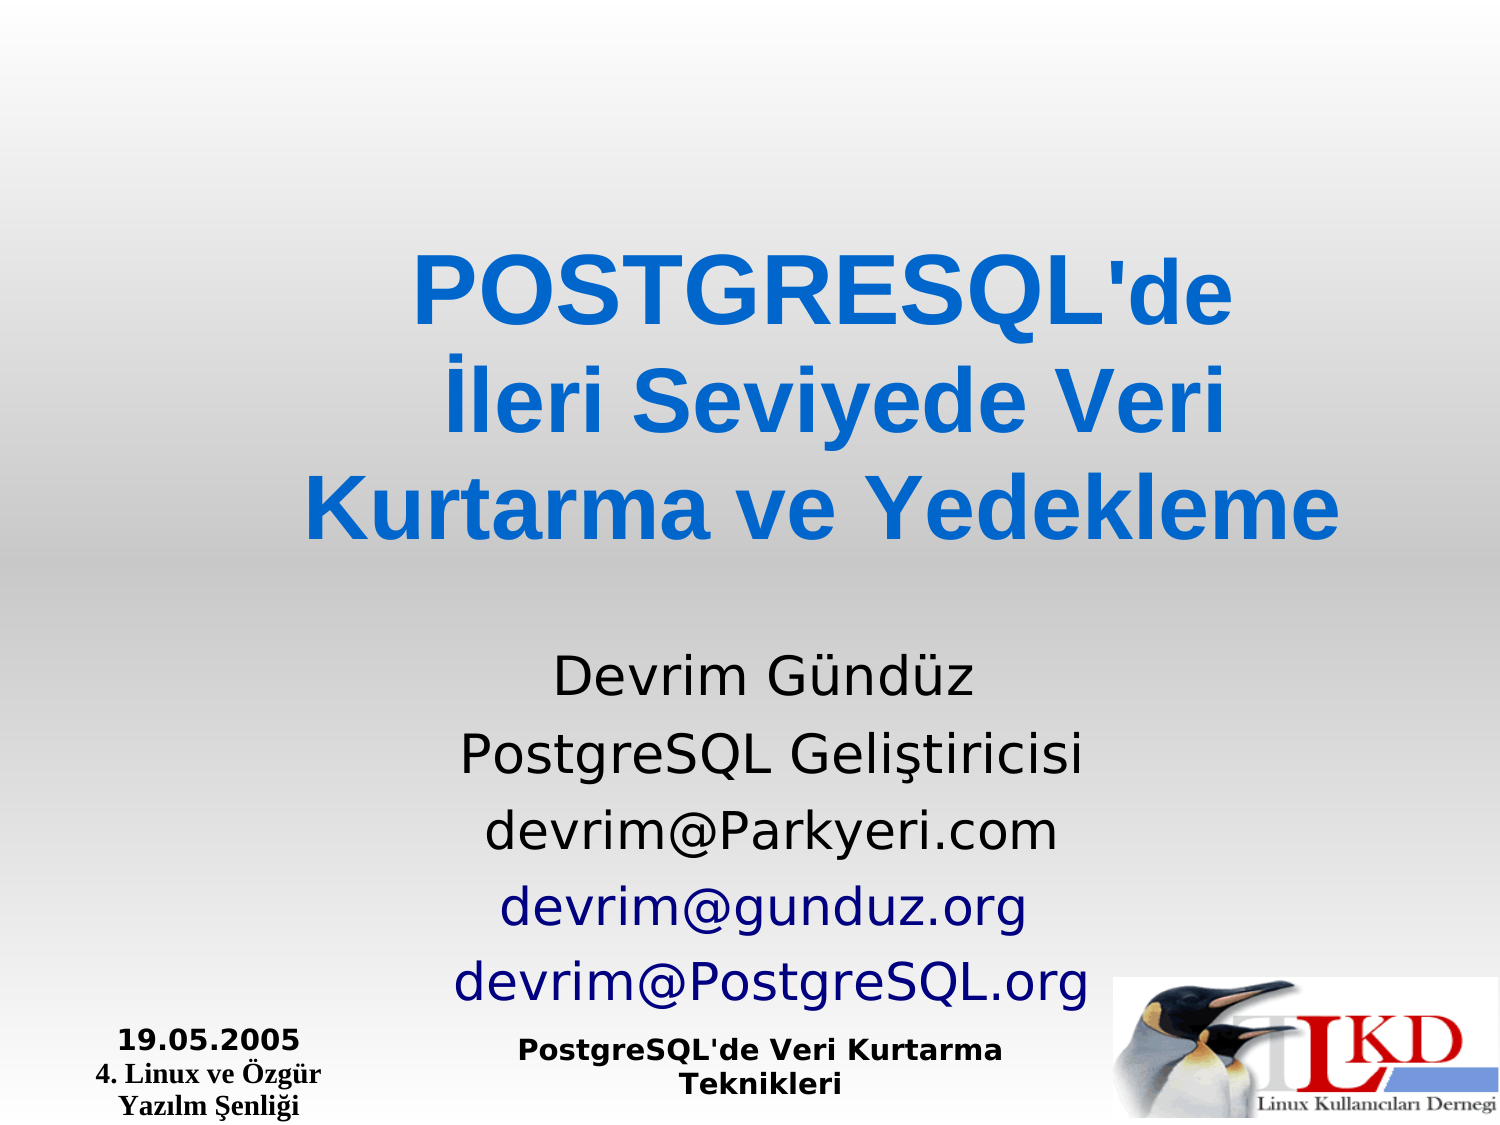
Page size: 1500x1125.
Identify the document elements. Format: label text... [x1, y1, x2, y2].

picture [1113, 977, 1499, 1118]
title POSTGRESQL'de İleri Seviyede Veri Kurtarma ve Yedekleme [223, 89, 1423, 567]
list Devrim Gündüz PostgreSQL Geliştiricisi devrim@Parkyeri.com devrim@gunduz.org devrim@PostgreSQL.org [403, 567, 1141, 1077]
